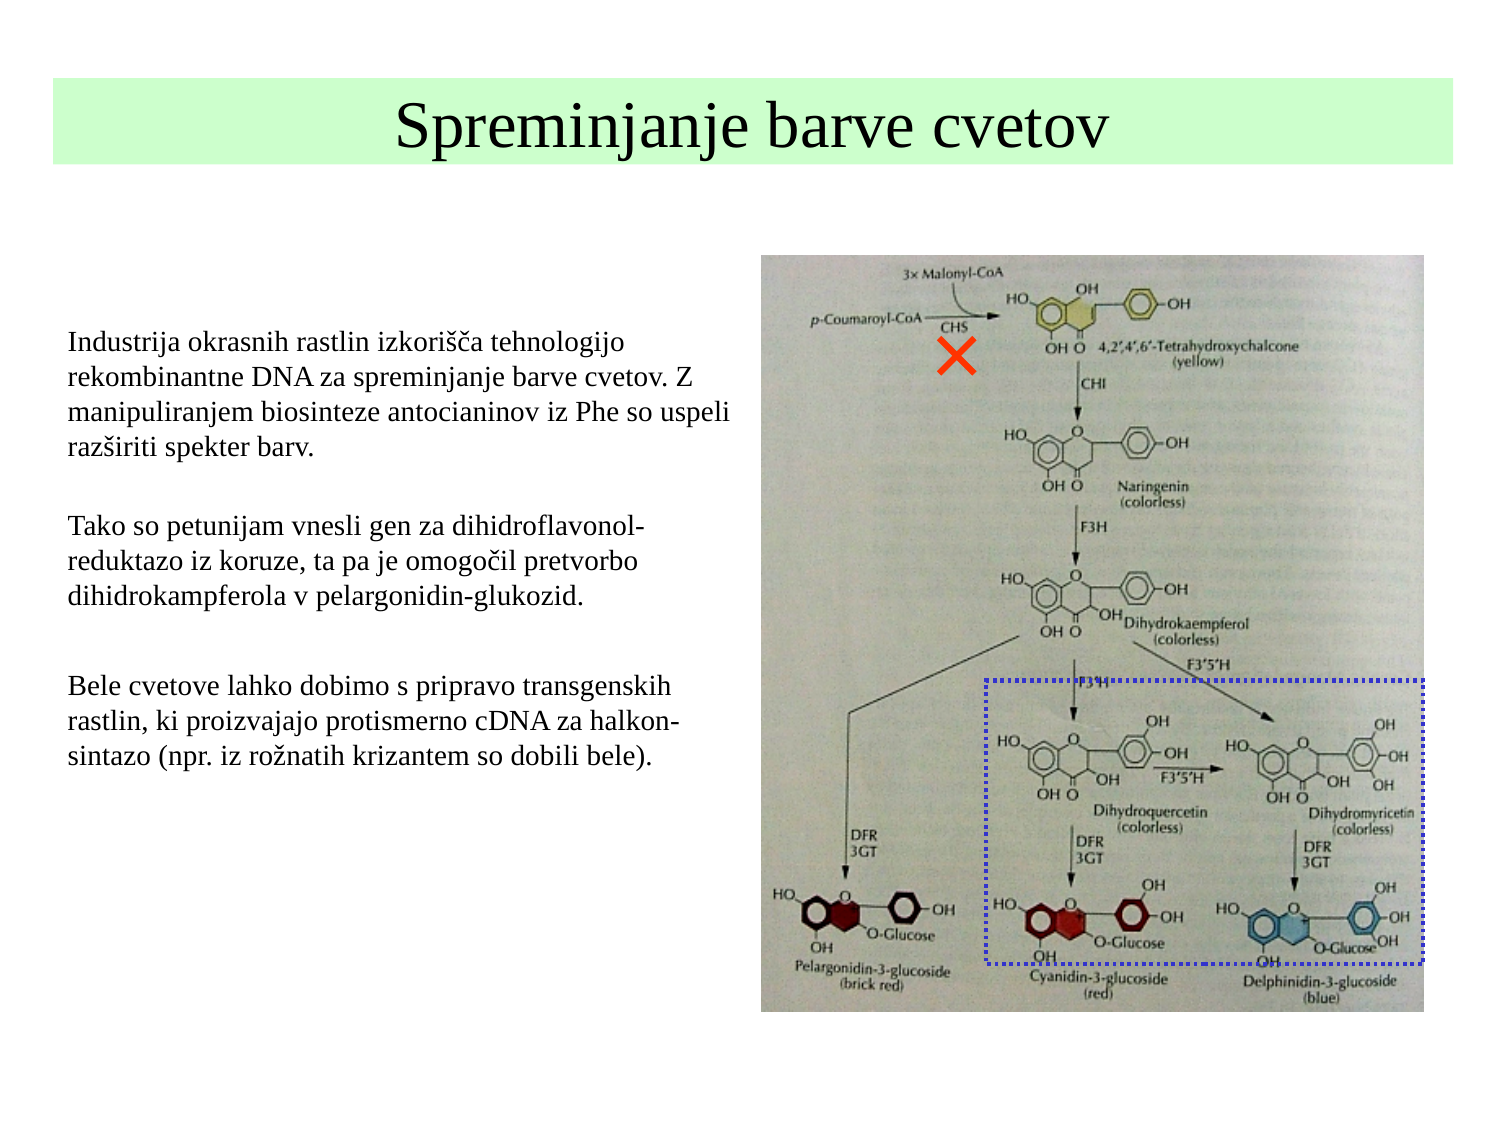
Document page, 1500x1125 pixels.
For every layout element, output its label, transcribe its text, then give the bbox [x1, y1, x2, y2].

text_box Industrija okrasnih rastlin izkorišča tehnologijo rekombinantne DNA za spreminjanje barve cvetov. Z manipuliranjem biosinteze antocianinov iz Phe so uspeli razširiti spekter barv. Tako so petunijam vnesli gen za dihidroflavonol-reduktazo iz koruze, ta pa je omogočil pretvorbo dihidrokampferola v pelargonidin-glukozid. Bele cvetove lahko dobimo s pripravo transgenskih rastlin, ki proizvajajo protismerno cDNA za halkon-sintazo (npr. iz rožnatih krizantem so dobili bele). [52, 314, 761, 1000]
text_box Spreminjanje barve cvetov [53, 78, 1454, 165]
picture [761, 255, 1424, 1012]
